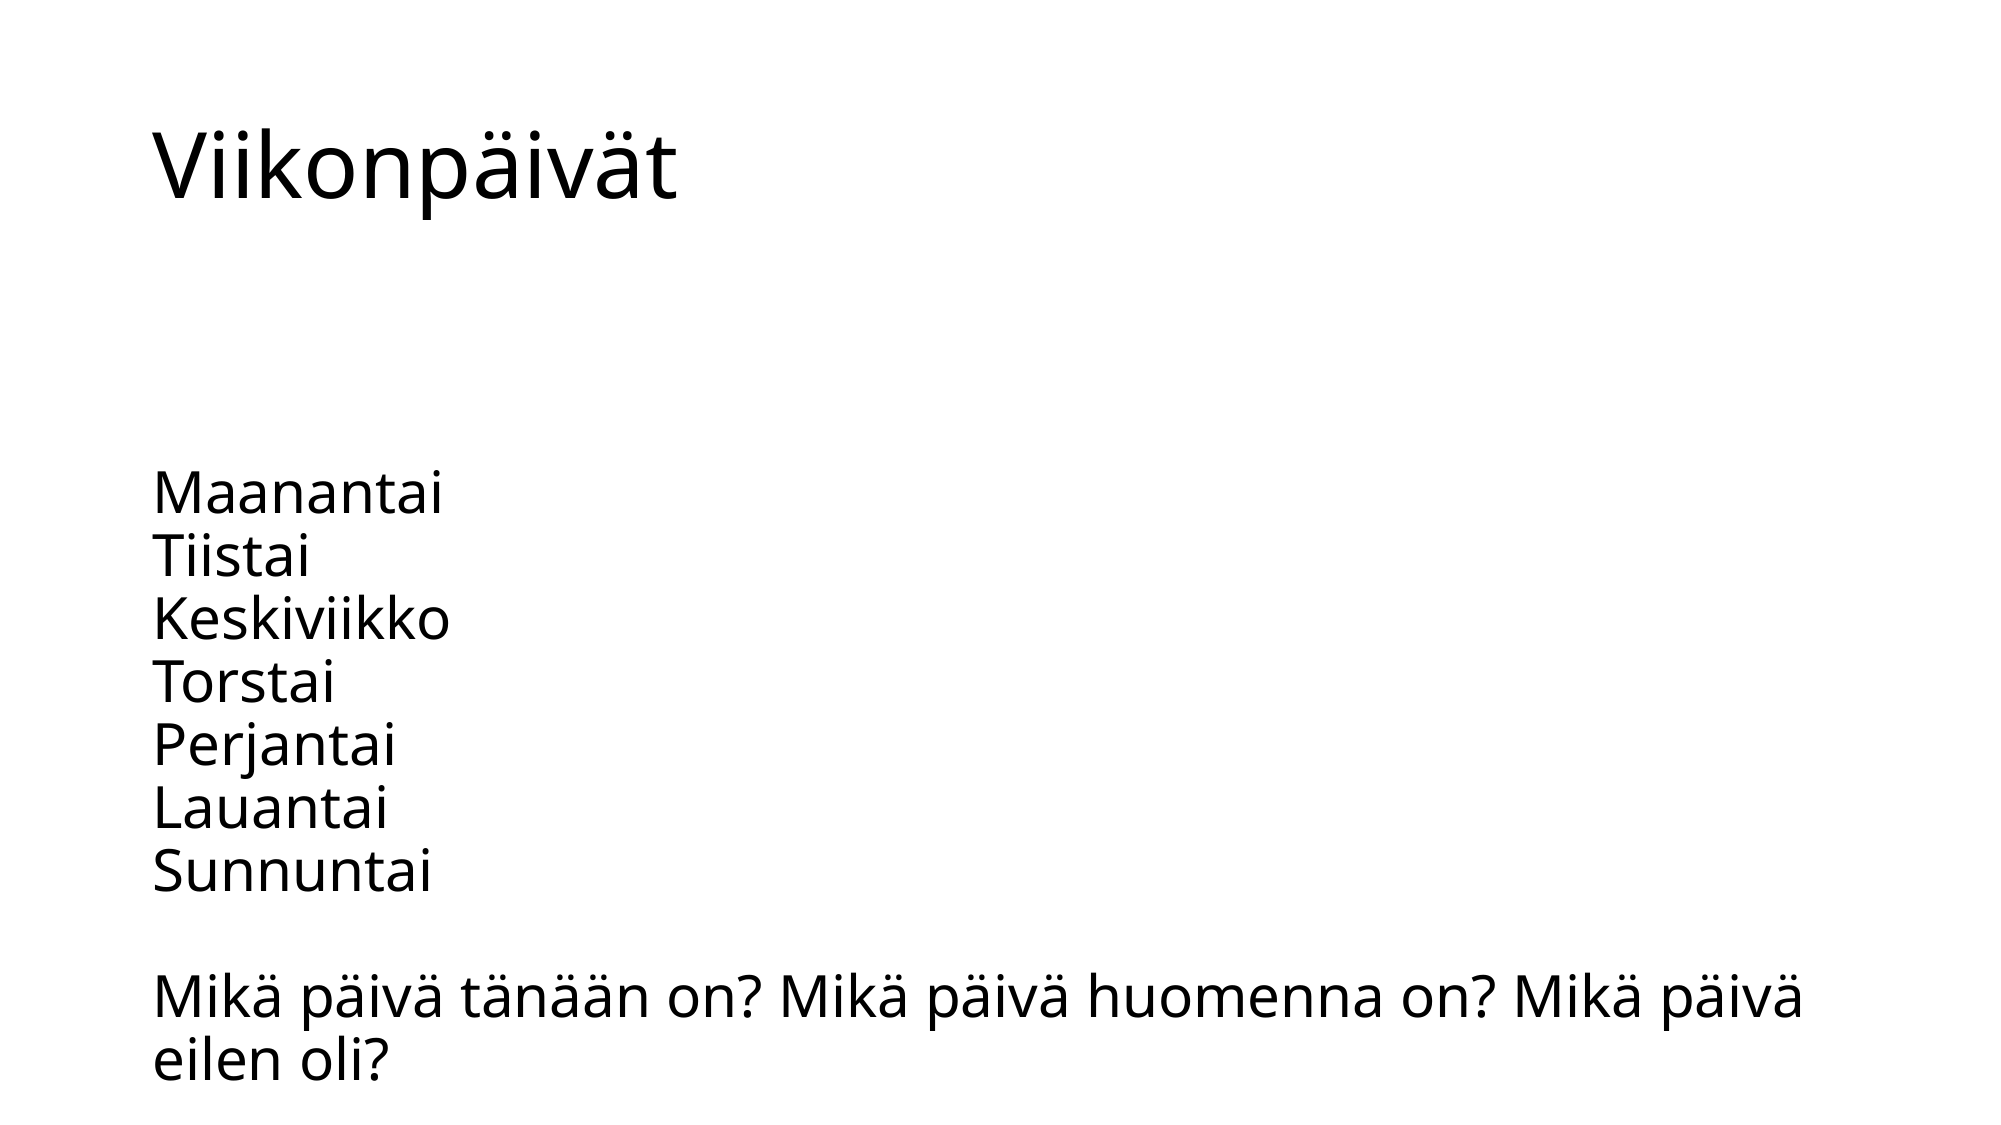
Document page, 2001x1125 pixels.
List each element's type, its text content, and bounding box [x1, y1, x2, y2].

title Maanantai Tiistai Keskiviikko Torstai Perjantai Lauantai Sunnuntai Mikä päivä tänään on? Mikä päivä huomenna on? Mikä päivä eilen oli? Nähdään keskiviikkona! Mitä se tarkoittaa? [137, 392, 1863, 829]
title Viikonpäivät [137, 59, 1863, 278]
